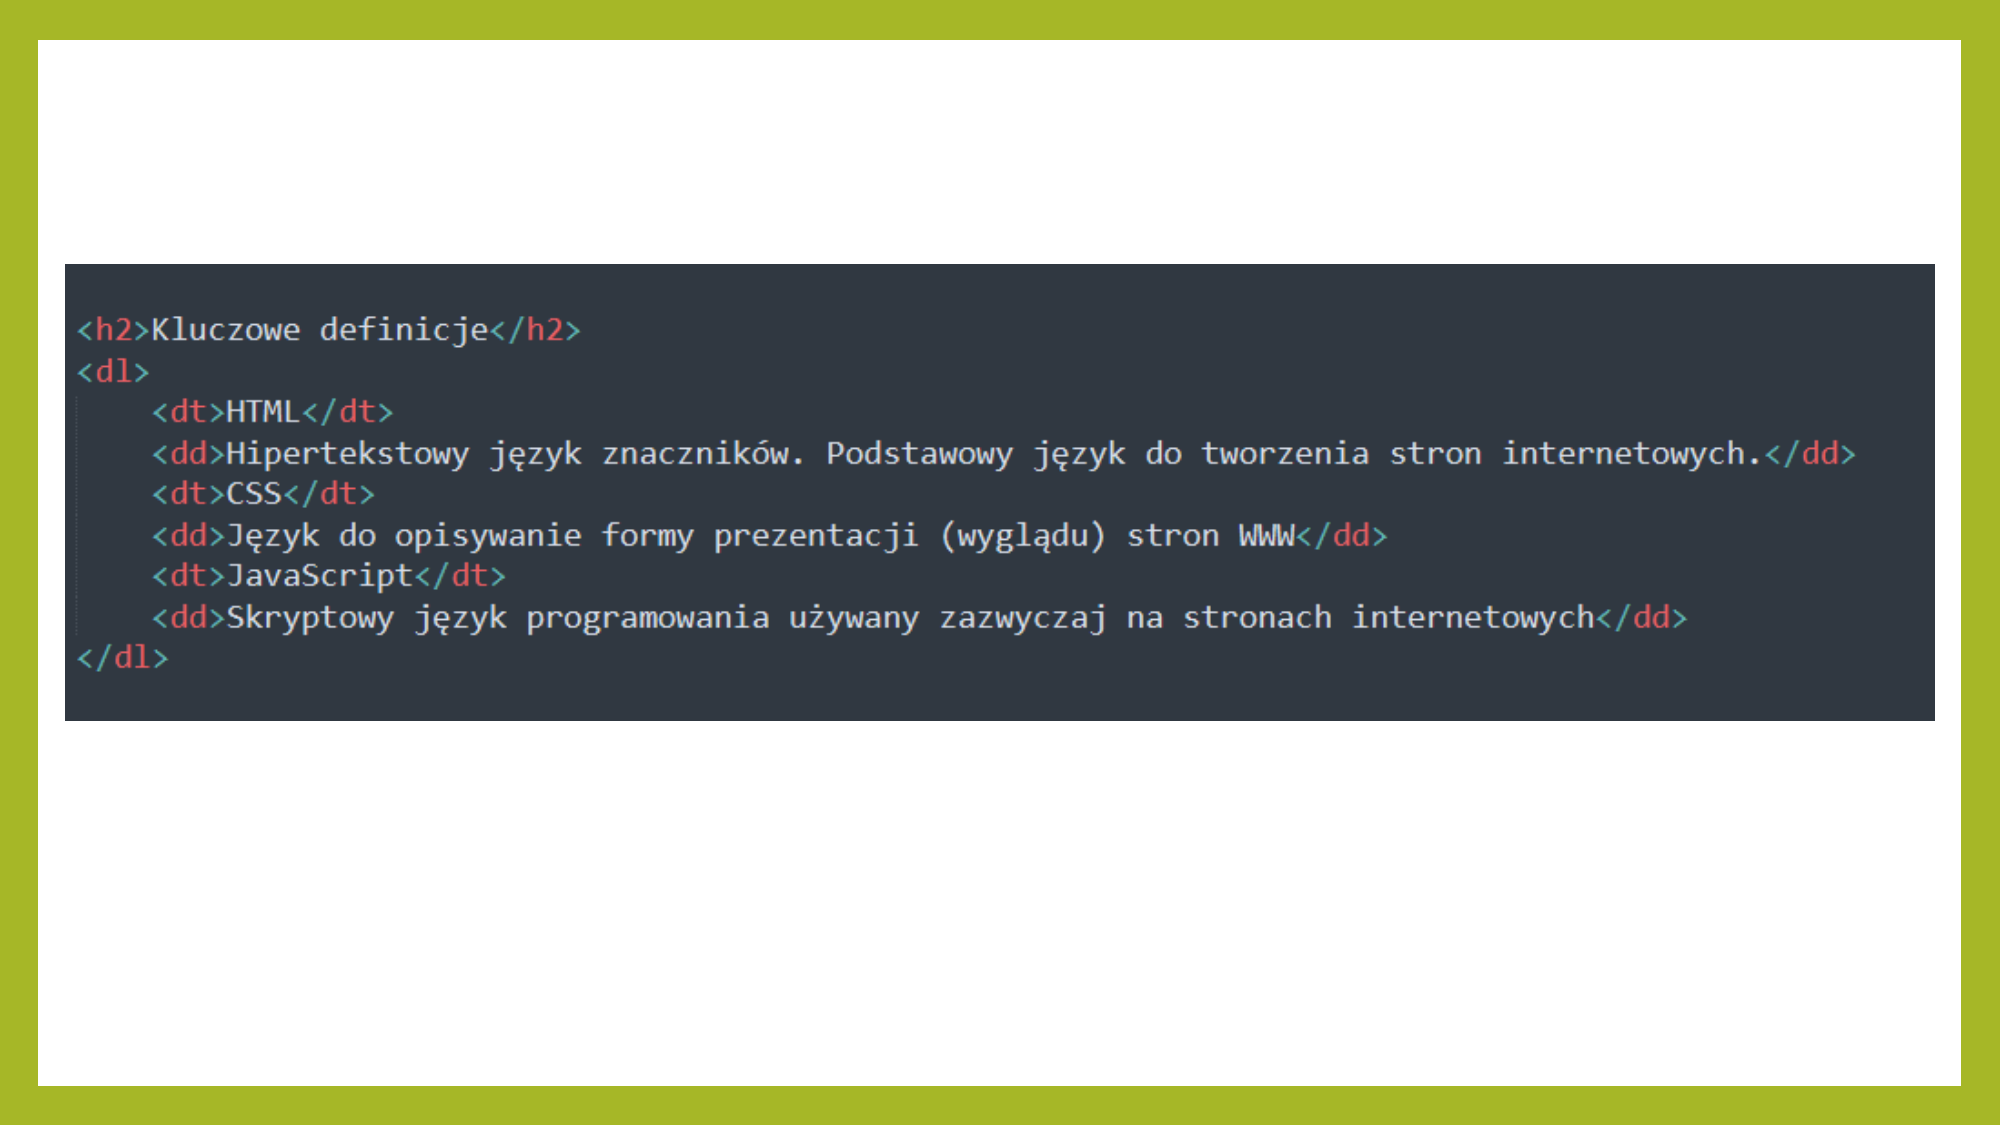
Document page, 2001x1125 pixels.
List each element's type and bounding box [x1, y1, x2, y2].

picture [65, 264, 1935, 721]
